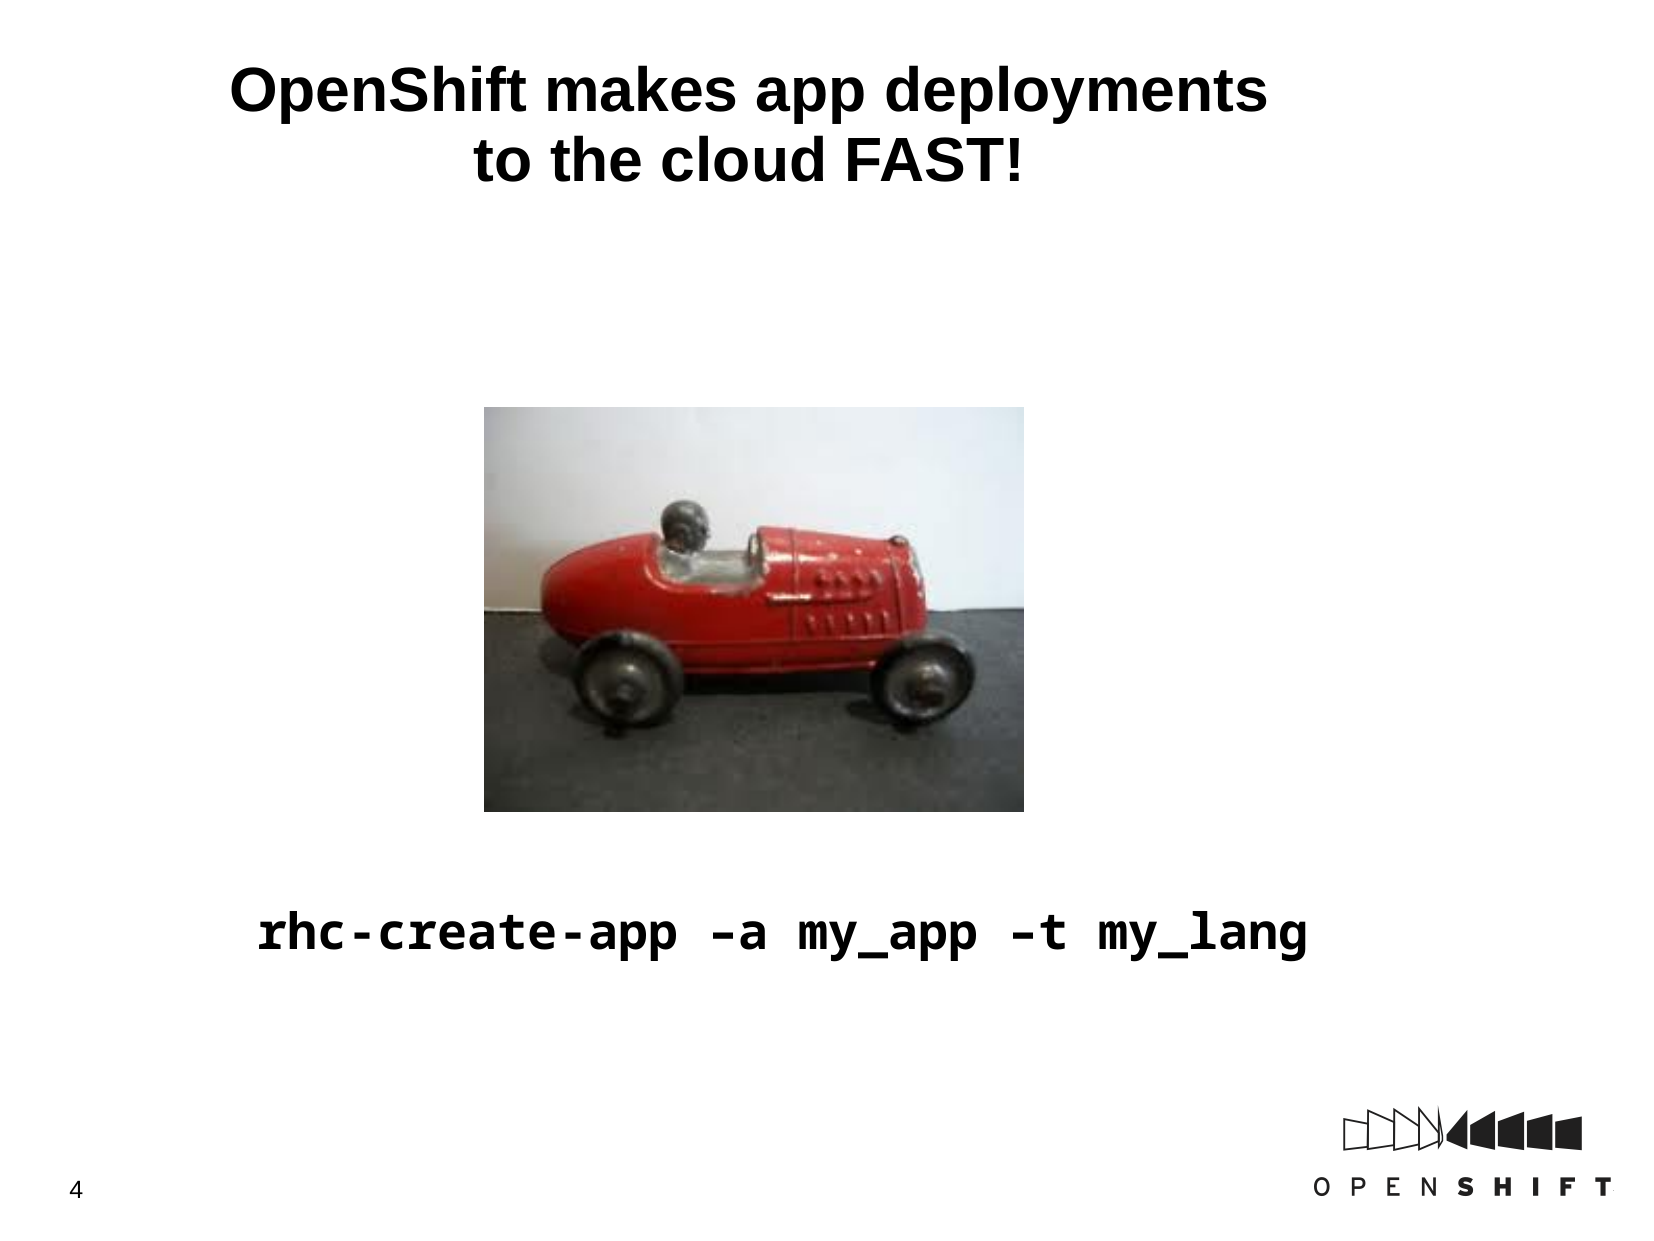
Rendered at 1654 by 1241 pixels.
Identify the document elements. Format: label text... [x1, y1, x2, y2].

picture [1314, 1104, 1614, 1200]
text_box rhc-create-app –a my_app –t my_lang [243, 891, 1323, 967]
title OpenShift makes app deployments to the cloud FAST! [0, 76, 1571, 175]
picture [484, 407, 1024, 812]
